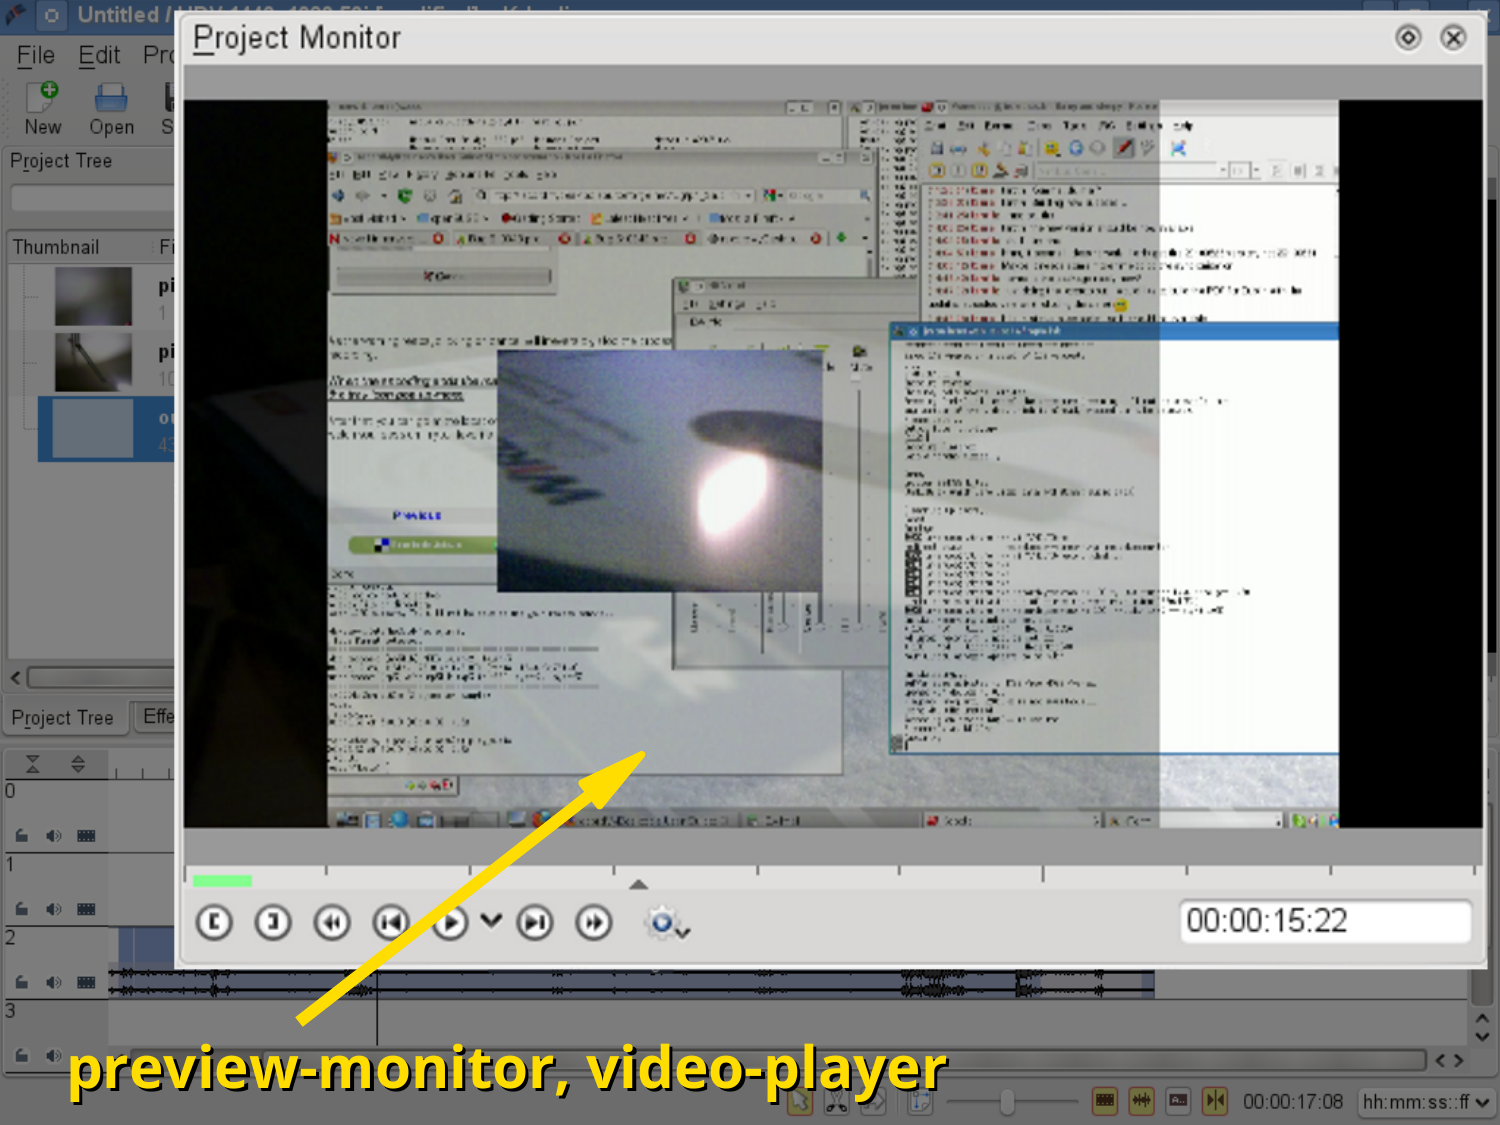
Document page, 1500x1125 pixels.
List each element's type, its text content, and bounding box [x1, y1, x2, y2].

picture [0, 0, 1500, 1125]
text_box preview-monitor, video-player [51, 1014, 1481, 1098]
